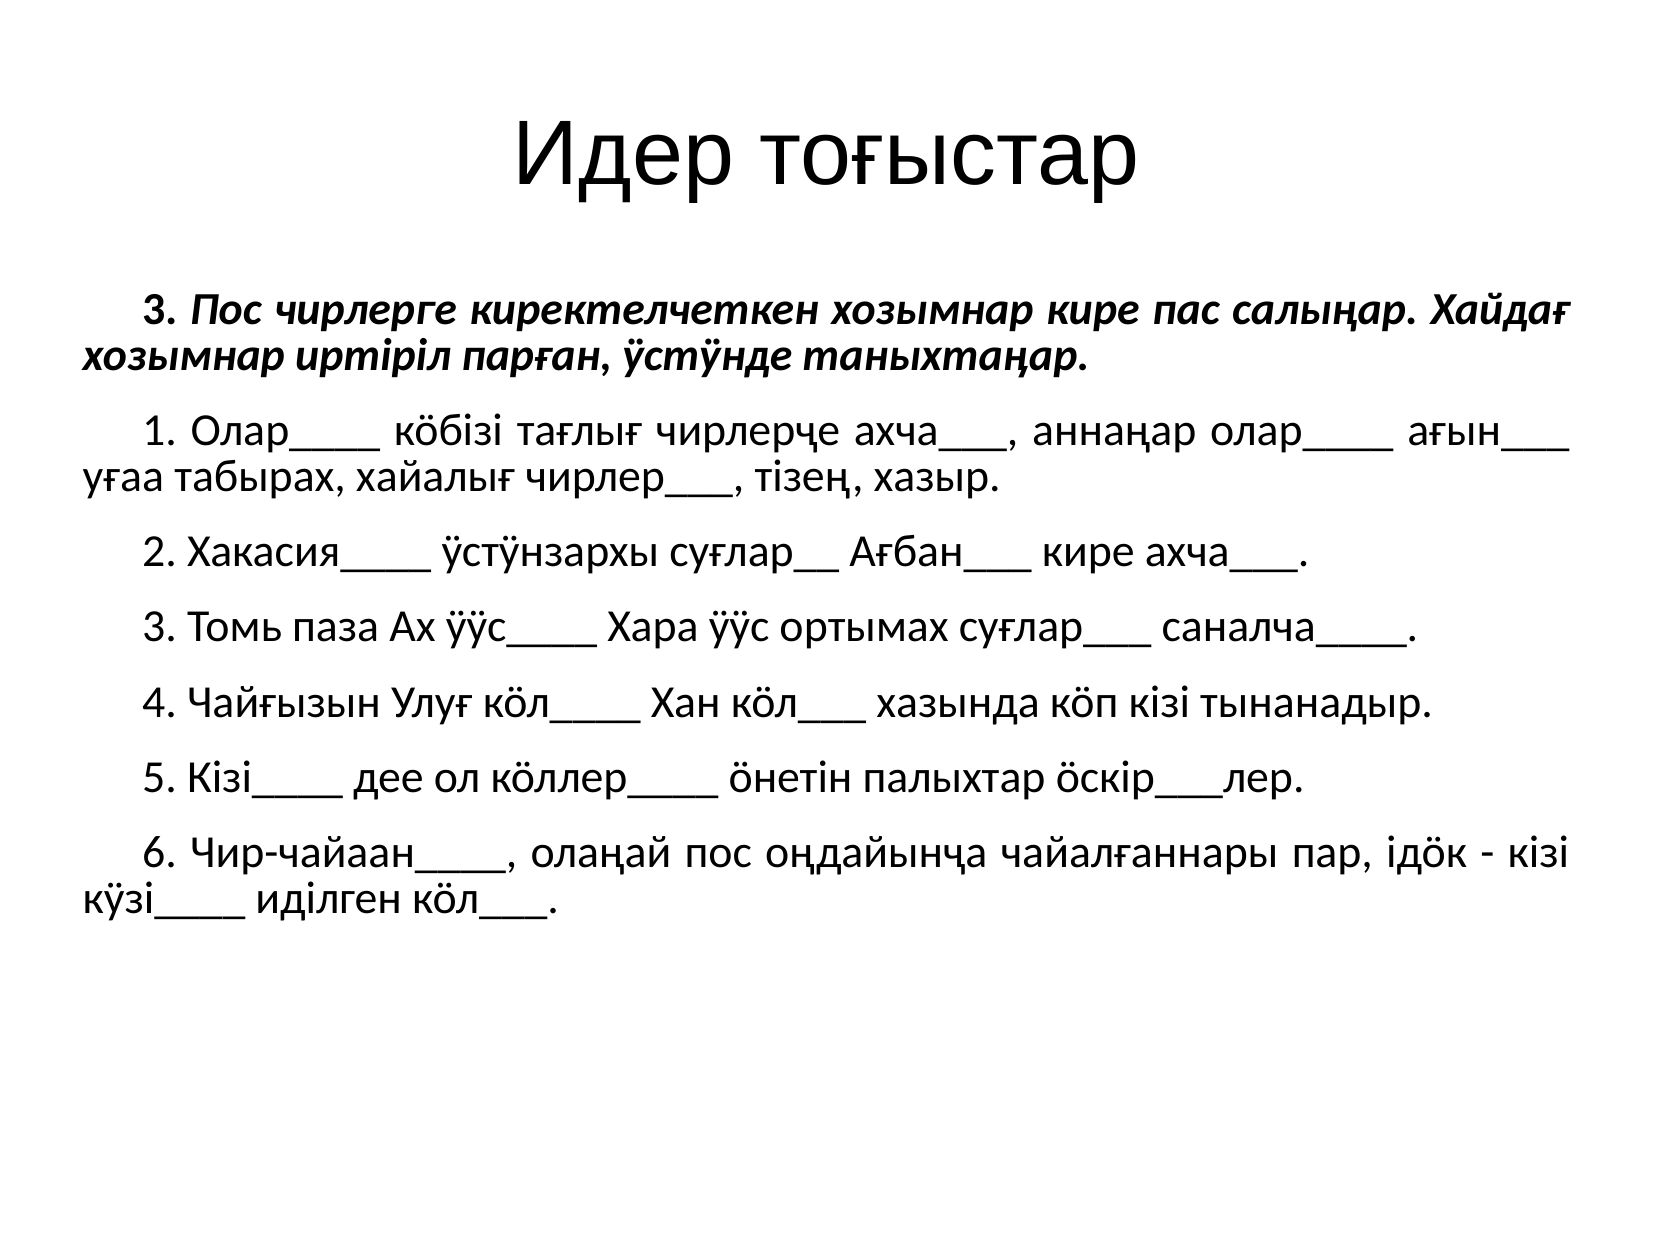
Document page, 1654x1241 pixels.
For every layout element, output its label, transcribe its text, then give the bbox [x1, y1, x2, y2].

list 3. Пос чирлерге киректелчеткен хозымнар кире пас салыңар. Хайдағ хозымнар иртіріл парған, ӱстӱнде таныхтаӊар. 1. Олар____ кӧбізі тағлығ чирлерҷе ахча___, аннаңар олар____ ағын___ уғаа табырах, хайалығ чирлер___, тізең, хазыр. 2. Хакасия____ ӱстӱнзархы суғлар__ Ағбан___ кире ахча___. 3. Томь паза Ах ӱӱс____ Хара ӱӱс ортымах суғлар___ саналча____. 4. Чайғызын Улуғ кӧл____ Хан кӧл___ хазында кӧп кізі тынанадыр. 5. Кізі____ дее ол кӧллер____ ӧнетін палыхтар ӧскір___лер. 6. Чир-чайаан____, олаңай пос оңдайынҷа чайалғаннары пар, ідӧк - кізі кӱзі____ иділген кӧл___. [82, 290, 1571, 1109]
title Идер тоғыстар [82, 49, 1571, 257]
